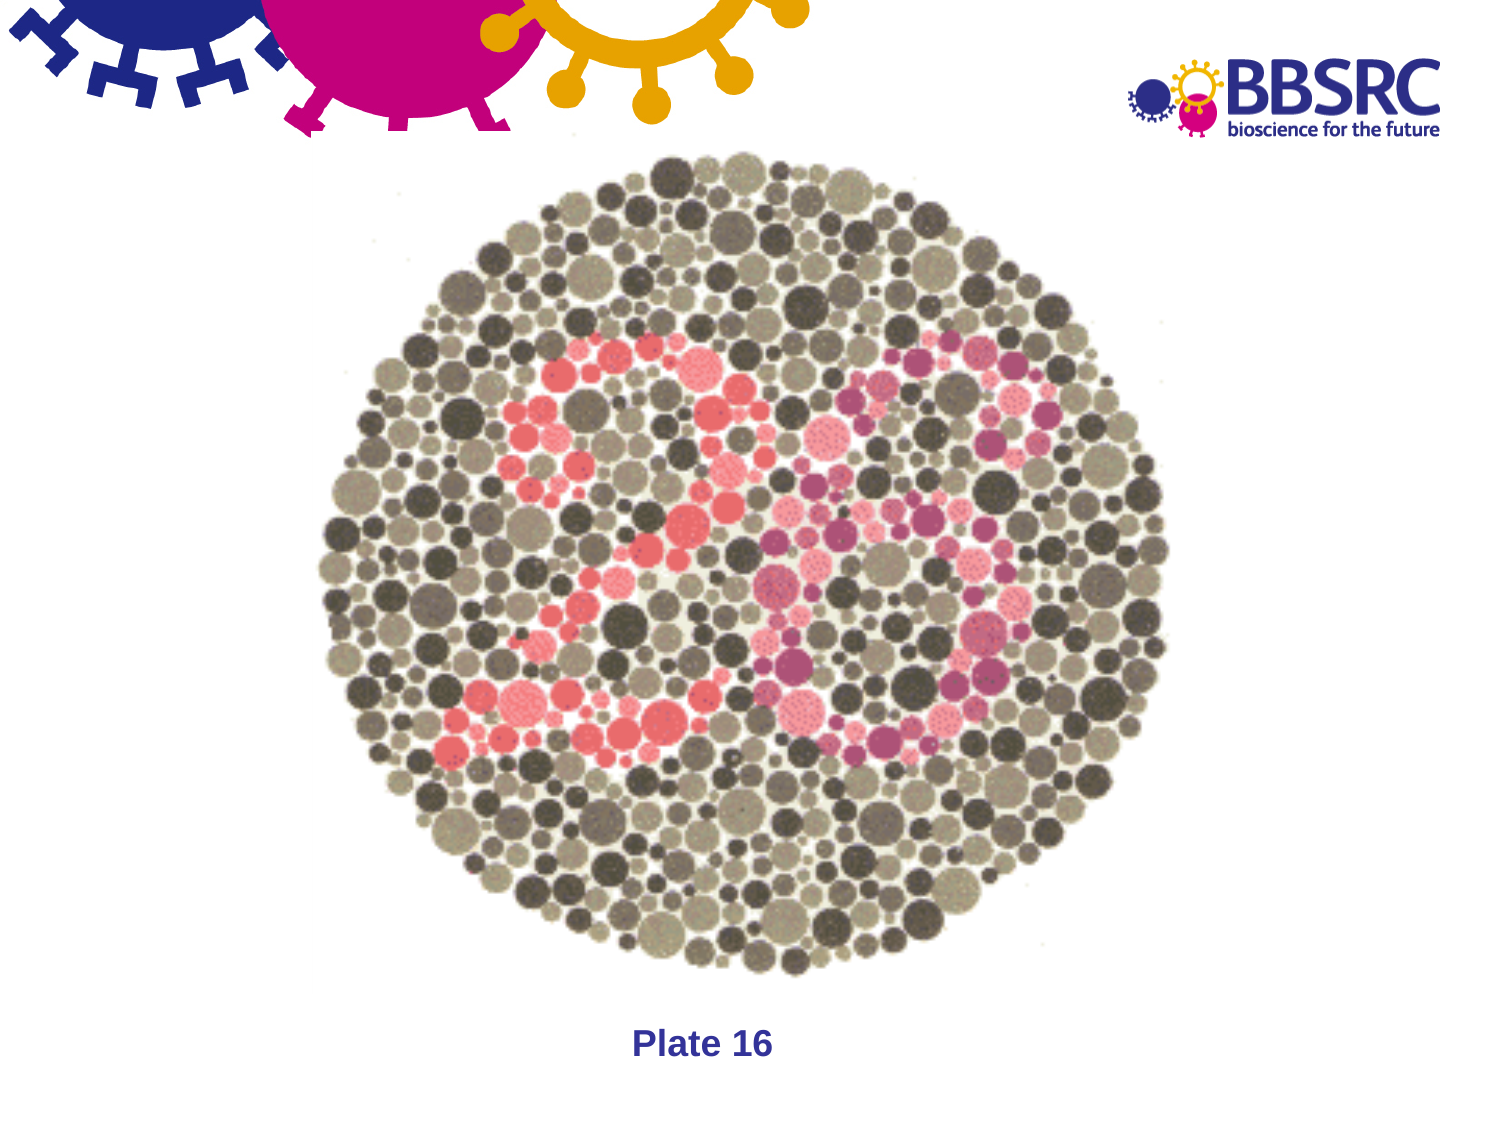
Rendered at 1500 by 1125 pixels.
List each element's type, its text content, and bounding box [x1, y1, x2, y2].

picture [311, 131, 1189, 994]
text_box Plate 16 [383, 1011, 1022, 1072]
